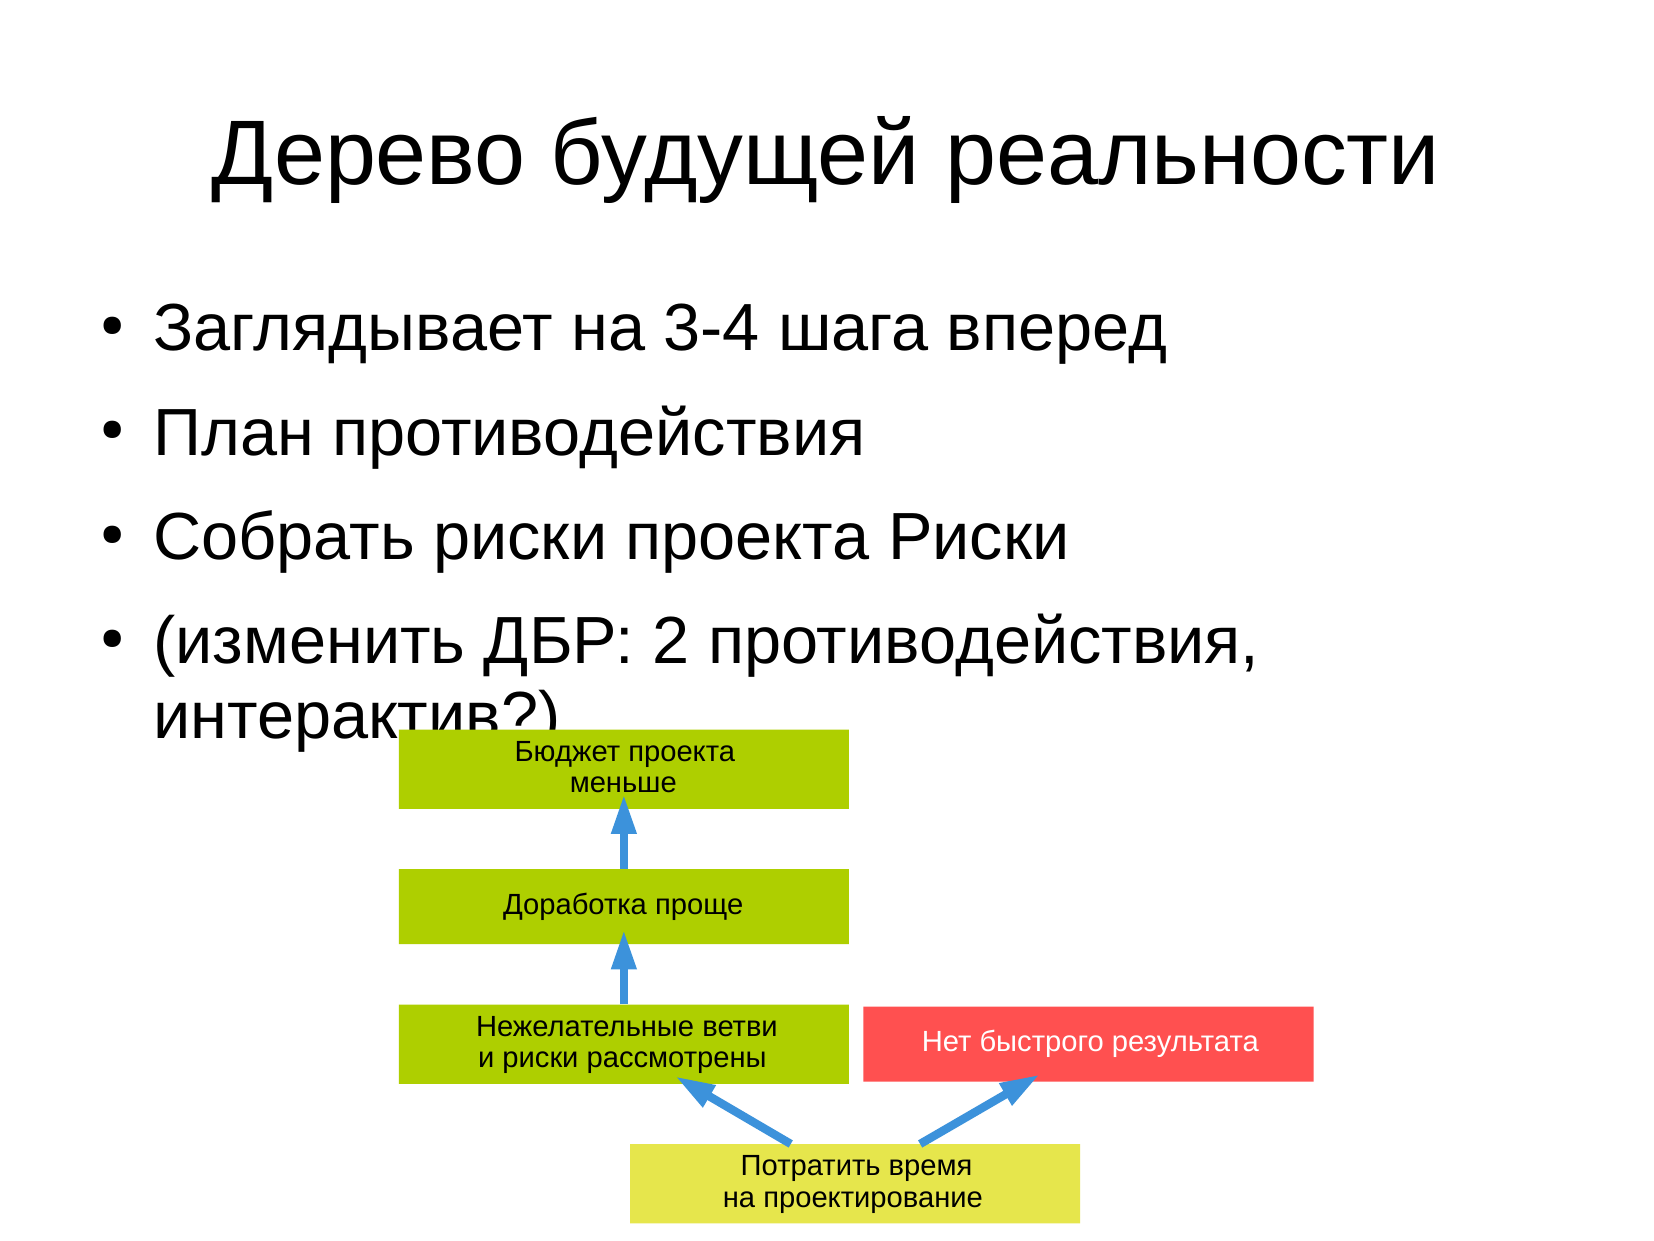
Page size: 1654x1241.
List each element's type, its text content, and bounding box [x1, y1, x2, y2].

picture [389, 720, 1323, 1233]
title Дерево будущей реальности [82, 49, 1571, 257]
list Заглядывает на 3-4 шага вперед План противодействия Собрать риски проекта Риски (изменить ДБР: 2 противодействия, интерактив?) [82, 290, 1571, 1010]
